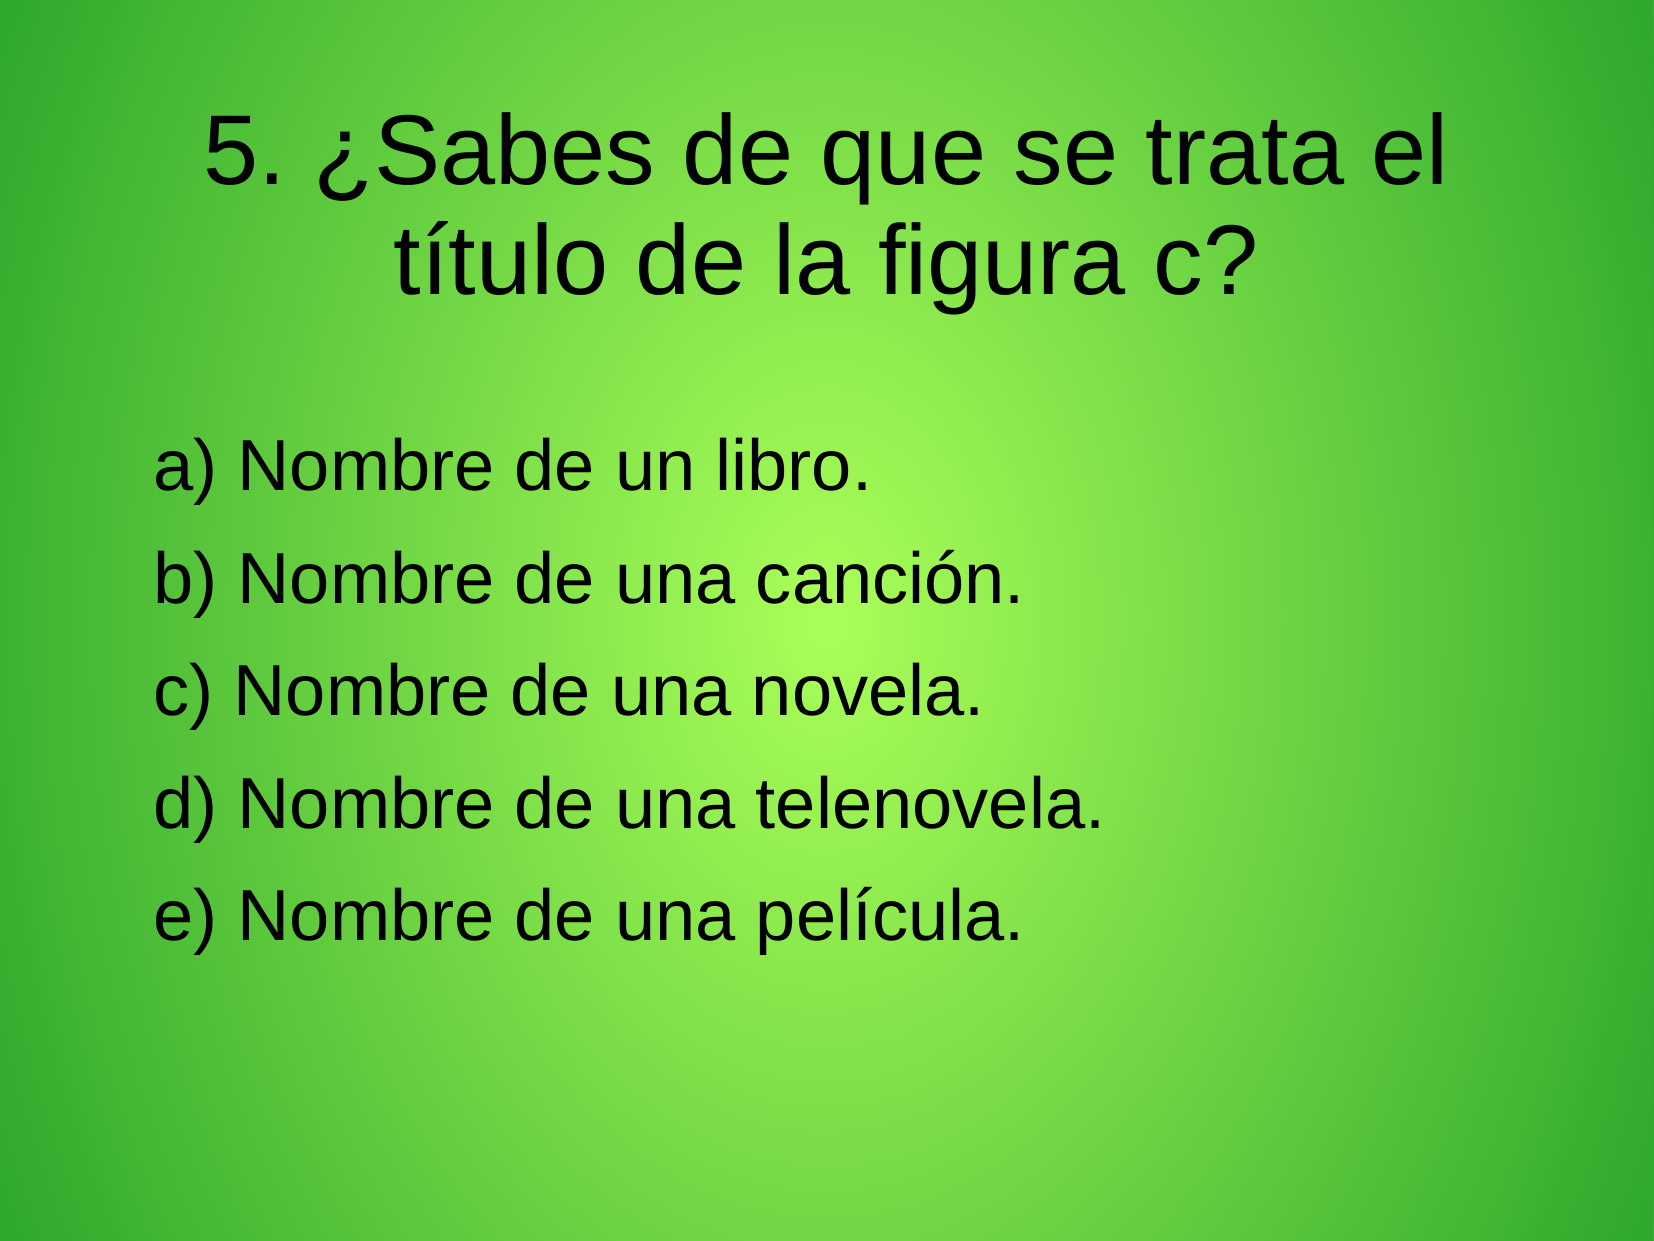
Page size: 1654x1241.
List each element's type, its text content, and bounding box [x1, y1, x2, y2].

list a) Nombre de un libro. b) Nombre de una canción. c) Nombre de una novela. d) Nombre de una telenovela. e) Nombre de una película. [82, 425, 1571, 1145]
title 5. ¿Sabes de que se trata el título de la figura c? [82, 94, 1571, 317]
